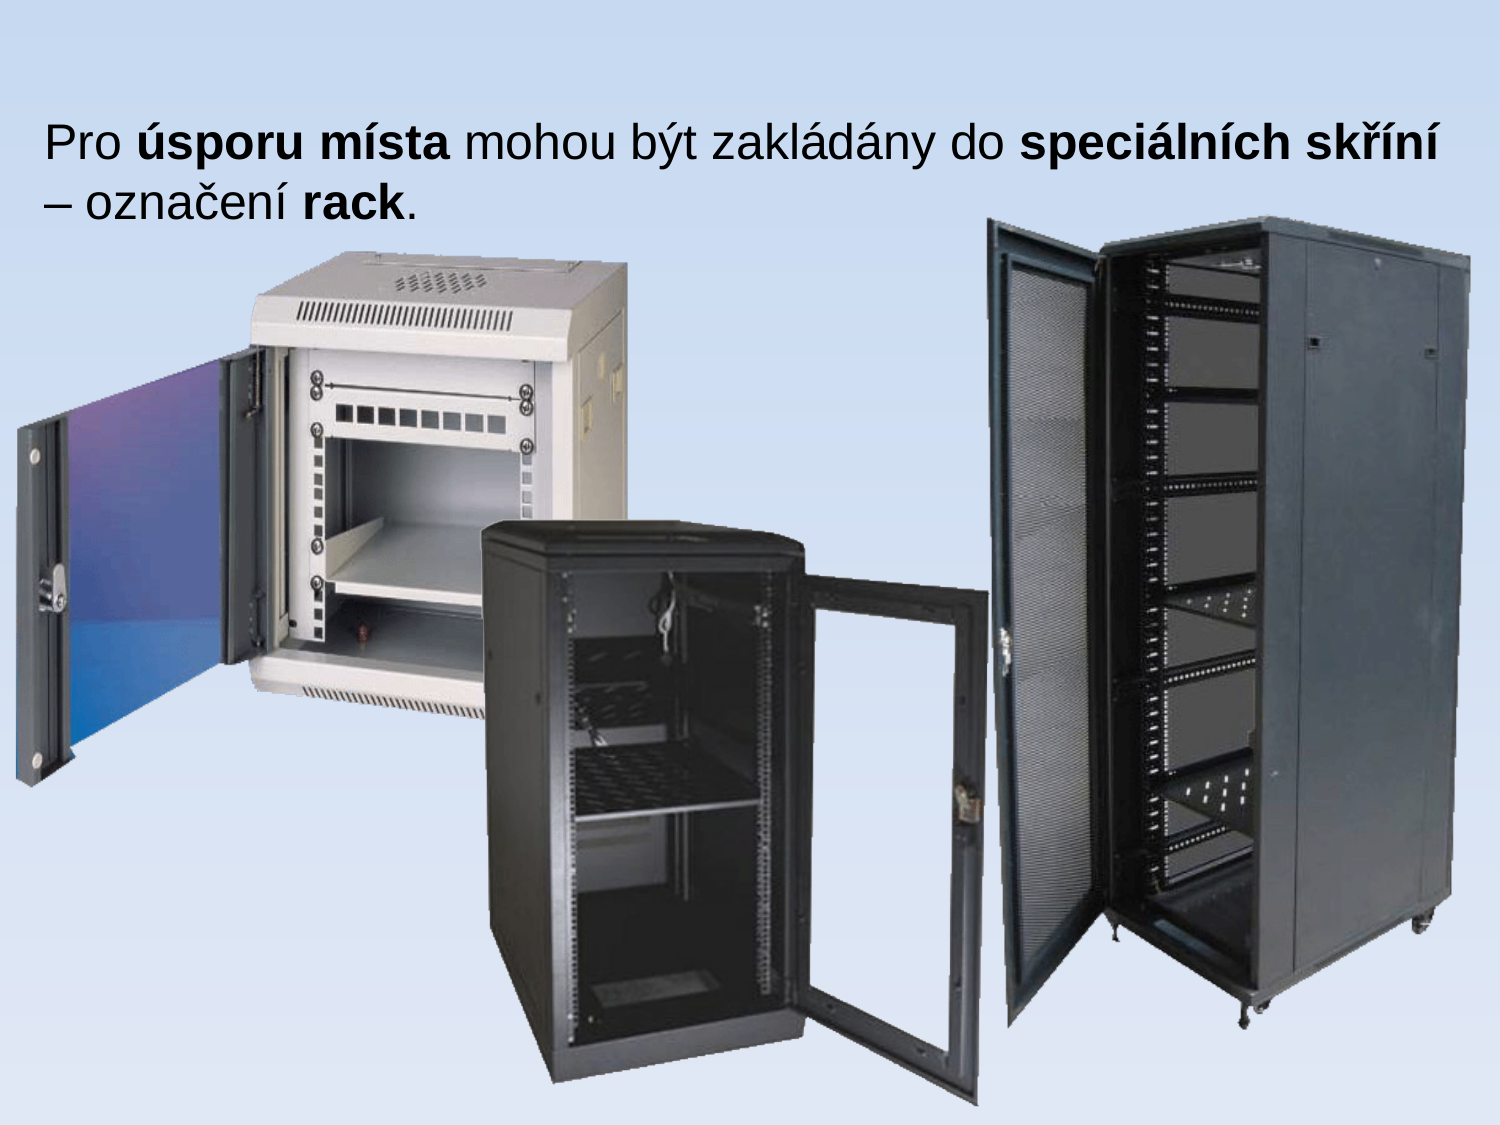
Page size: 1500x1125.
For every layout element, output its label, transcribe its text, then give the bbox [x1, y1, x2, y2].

picture [5, 207, 1500, 1125]
list Pro úsporu místa mohou být zakládány do speciálních skříní ‒ označení rack. [29, 101, 1459, 315]
